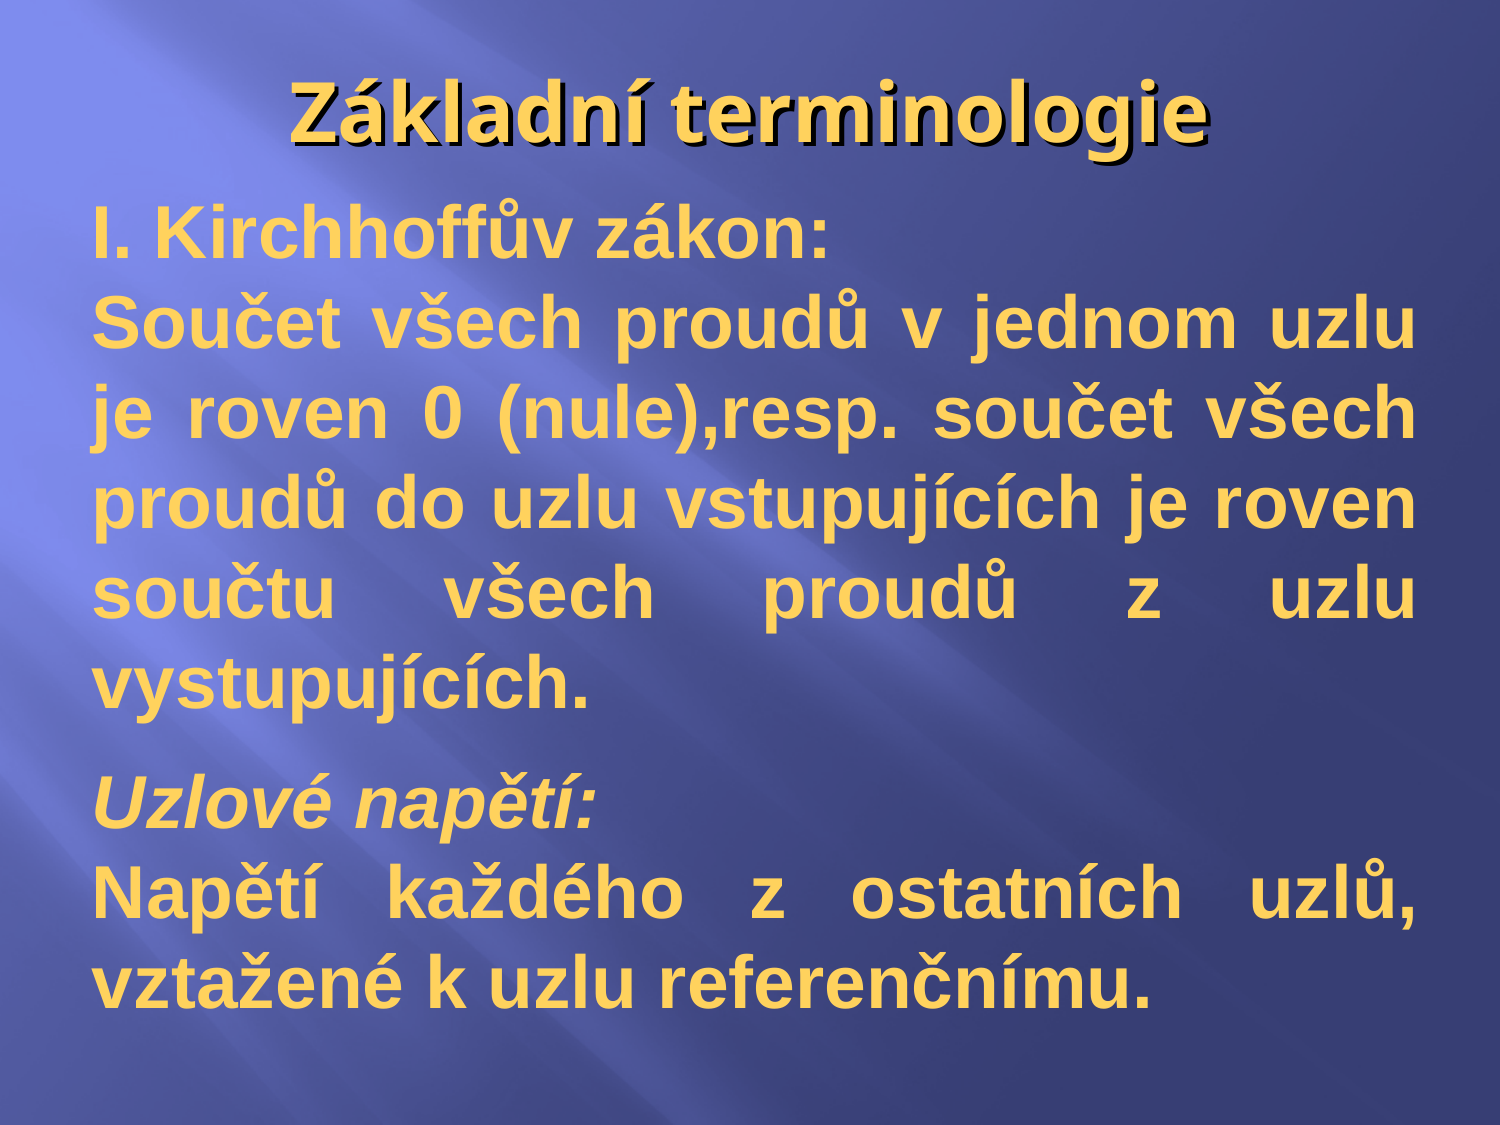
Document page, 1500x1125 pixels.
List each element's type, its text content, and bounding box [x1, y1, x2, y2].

text_box I. Kirchhoffův zákon: Součet všech proudů v jednom uzlu je roven 0 (nule),resp. součet všech proudů do uzlu vstupujících je roven součtu všech proudů z uzlu vystupujících. Uzlové napětí: Napětí každého z ostatních uzlů, vztažené k uzlu referenčnímu. [76, 172, 1448, 1035]
title Základní terminologie [75, 45, 1426, 173]
